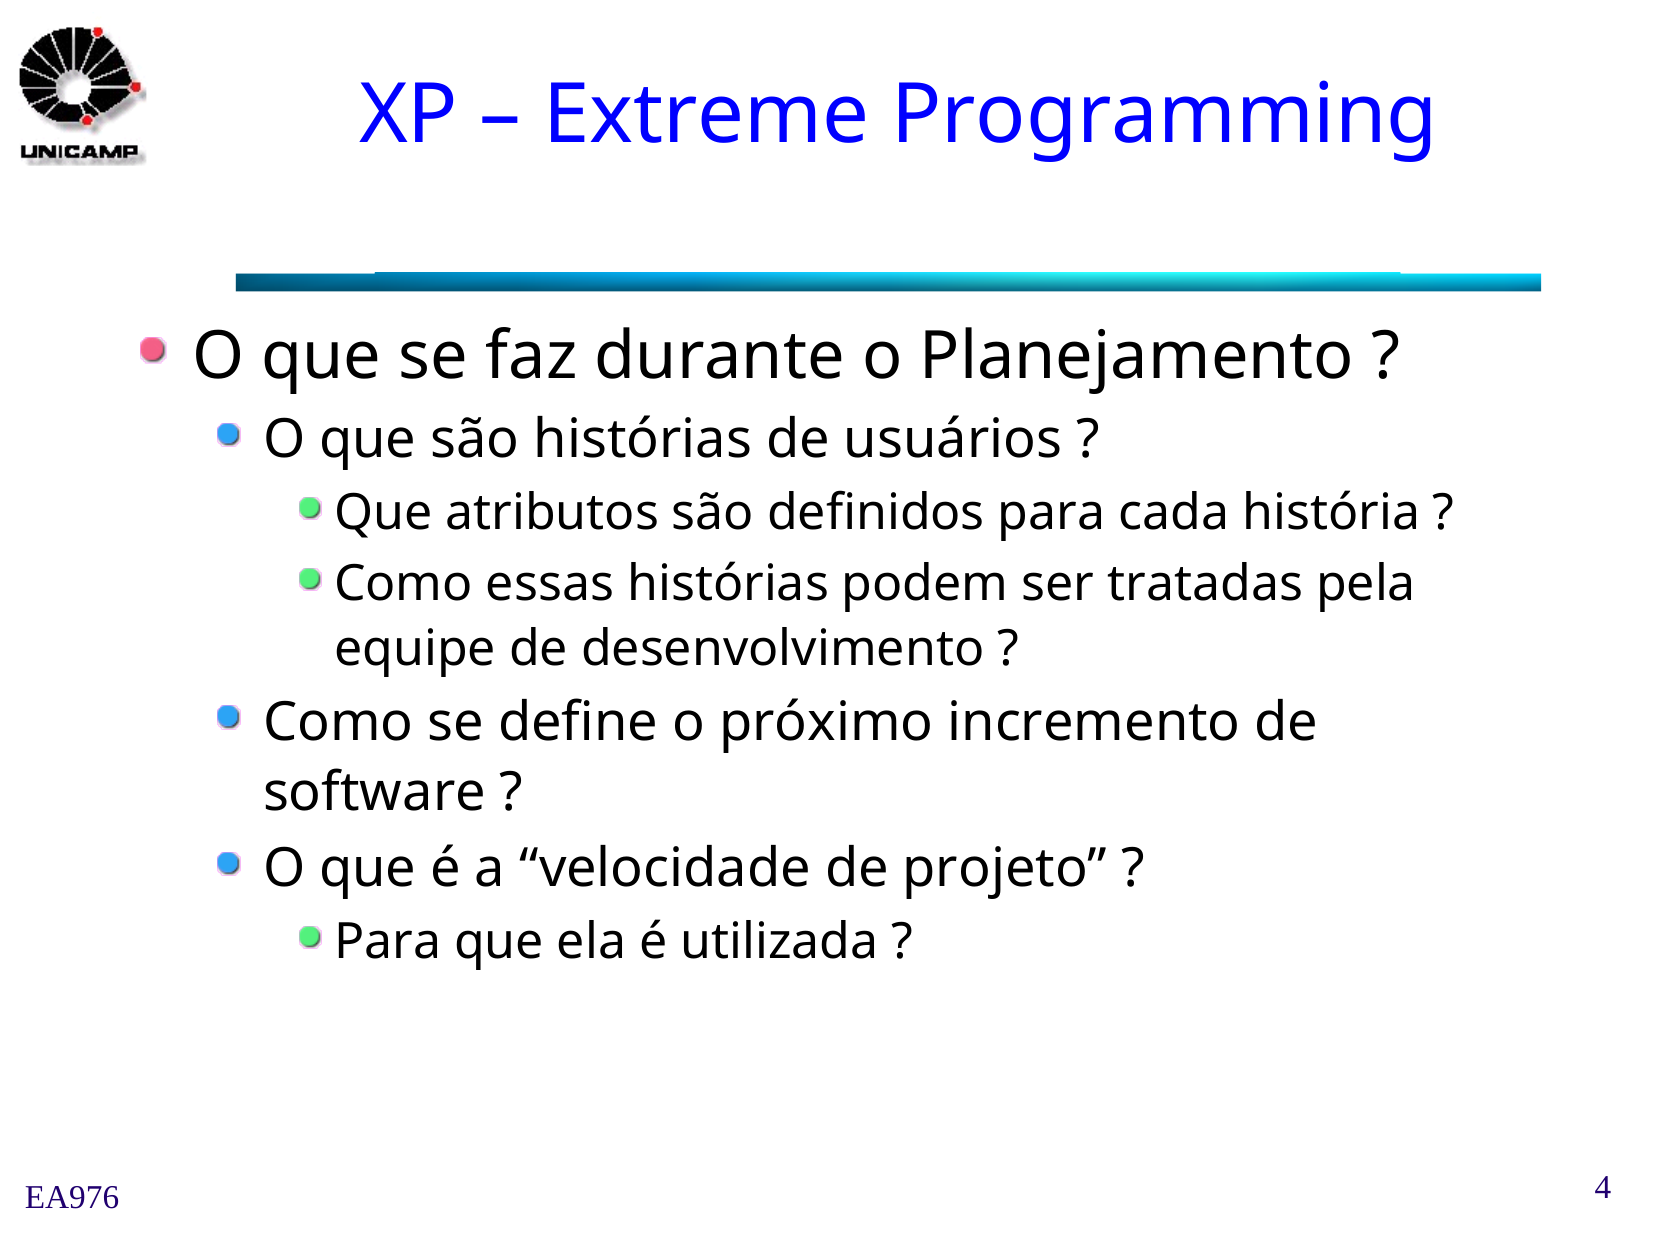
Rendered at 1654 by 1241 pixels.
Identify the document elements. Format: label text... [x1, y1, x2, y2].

picture [125, 272, 1654, 295]
title XP – Extreme Programming [264, 0, 1534, 186]
list O que se faz durante o Planejamento ? O que são histórias de usuários ? Que atributos são definidos para cada história ? Como essas histórias podem ser tratadas pela equipe de desenvolvimento ? Como se define o próximo incremento de software ? O que é a “velocidade de projeto” ? Para que ela é utilizada ? [121, 309, 1534, 1182]
